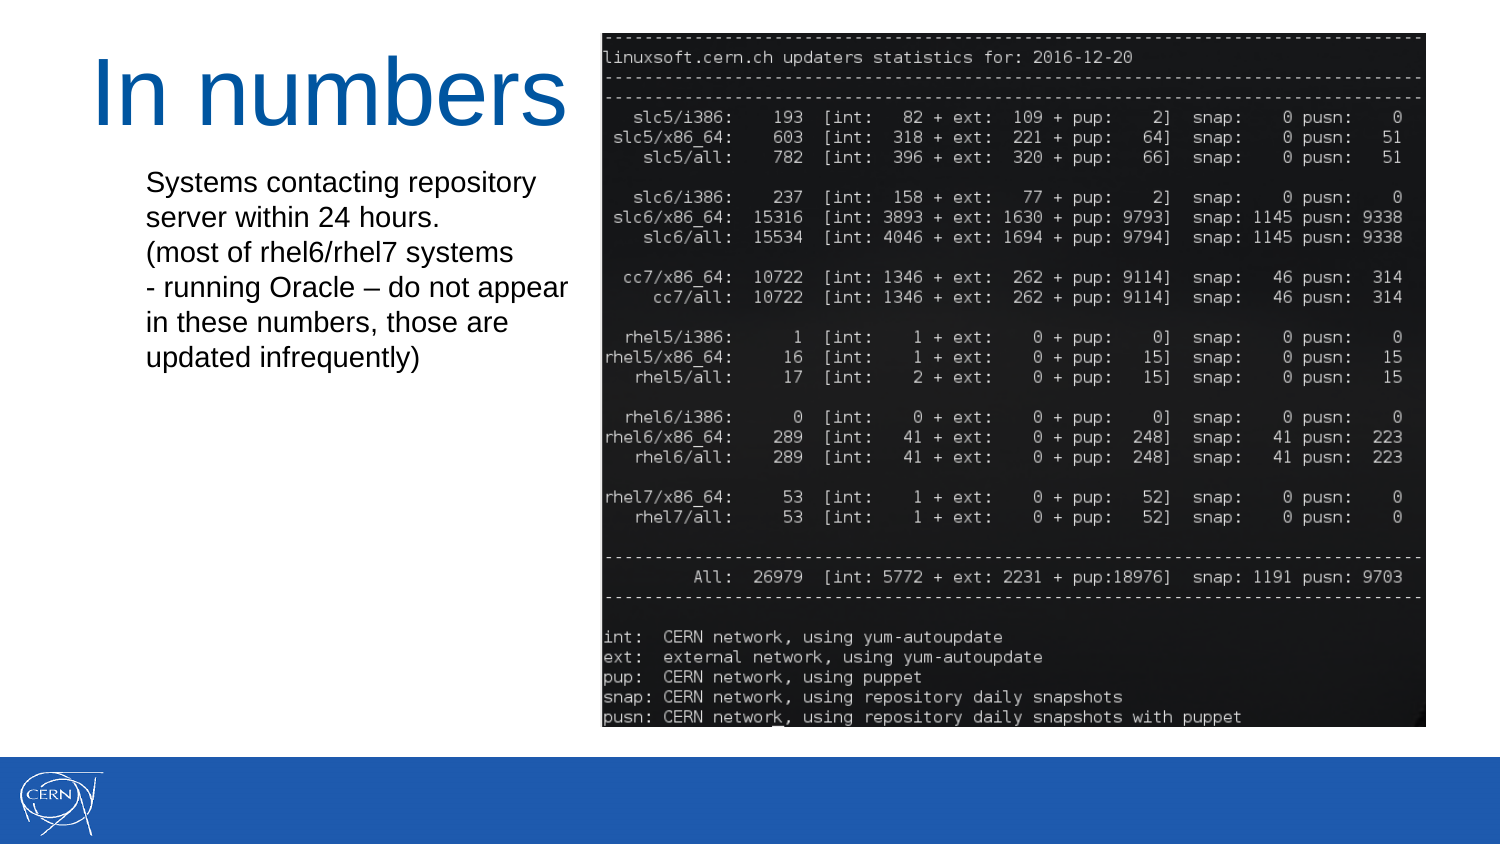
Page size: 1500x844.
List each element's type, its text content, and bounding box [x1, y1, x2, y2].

picture [0, 757, 1500, 844]
picture [600, 33, 1426, 727]
title In numbers [75, 28, 1425, 145]
list Systems contacting repository server within 24 hours. (most of rhel6/rhel7 systems - running Oracle – do not appear in these numbers, those are updated infrequently) [75, 163, 734, 738]
